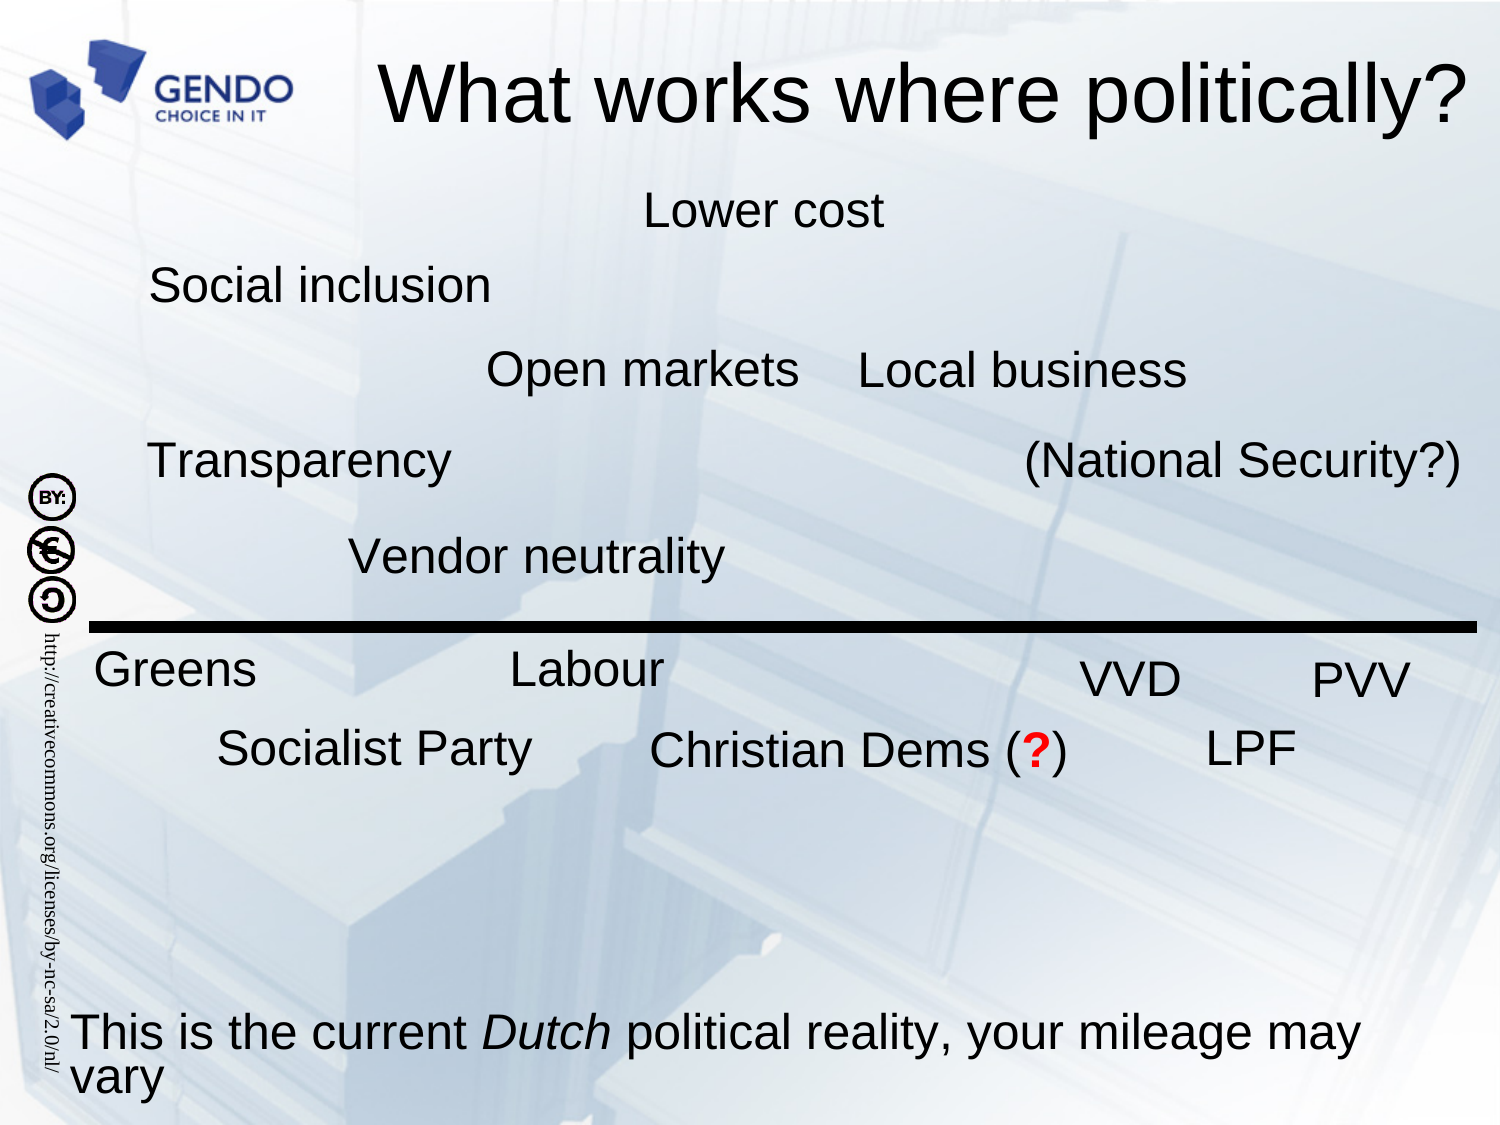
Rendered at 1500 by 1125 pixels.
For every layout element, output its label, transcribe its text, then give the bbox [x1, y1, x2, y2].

picture [0, 0, 1500, 1125]
text_box Greens [78, 643, 273, 715]
text_box This is the current Dutch political reality, your mileage may vary [55, 1007, 1483, 1079]
text_box Socialist Party [201, 722, 548, 794]
text_box Labour [494, 643, 680, 715]
text_box Transparency [131, 434, 466, 506]
text_box PVV [1296, 655, 1426, 727]
text_box Social inclusion [133, 260, 507, 331]
text_box Open markets [471, 344, 815, 415]
text_box LPF [1190, 722, 1312, 794]
text_box VVD [1064, 653, 1197, 725]
title What works where politically? [225, 25, 1494, 170]
text_box Vendor neutrality [333, 530, 738, 602]
text_box Local business [842, 345, 1203, 417]
text_box Christian Dems (?) [634, 724, 1084, 796]
text_box Lower cost [628, 184, 900, 256]
text_box (National Security?) [1008, 435, 1495, 506]
